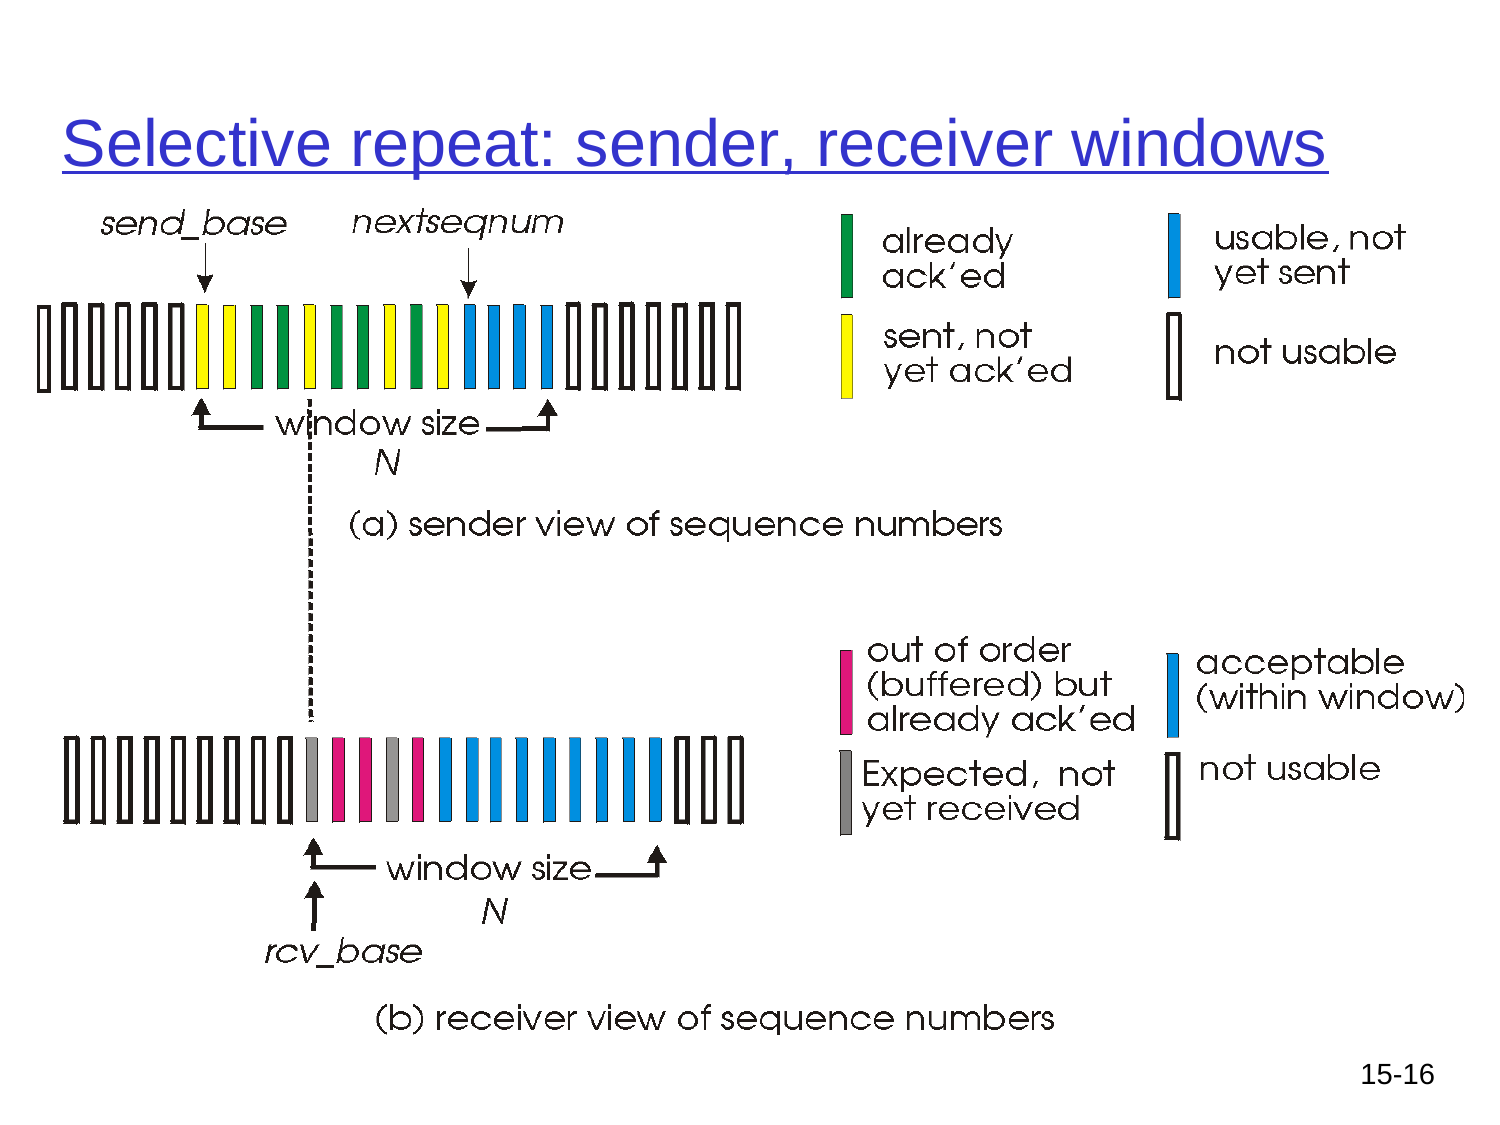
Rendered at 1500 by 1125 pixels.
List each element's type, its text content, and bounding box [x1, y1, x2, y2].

title Selective repeat: sender, receiver windows [46, 49, 1440, 208]
picture [37, 208, 1464, 1035]
